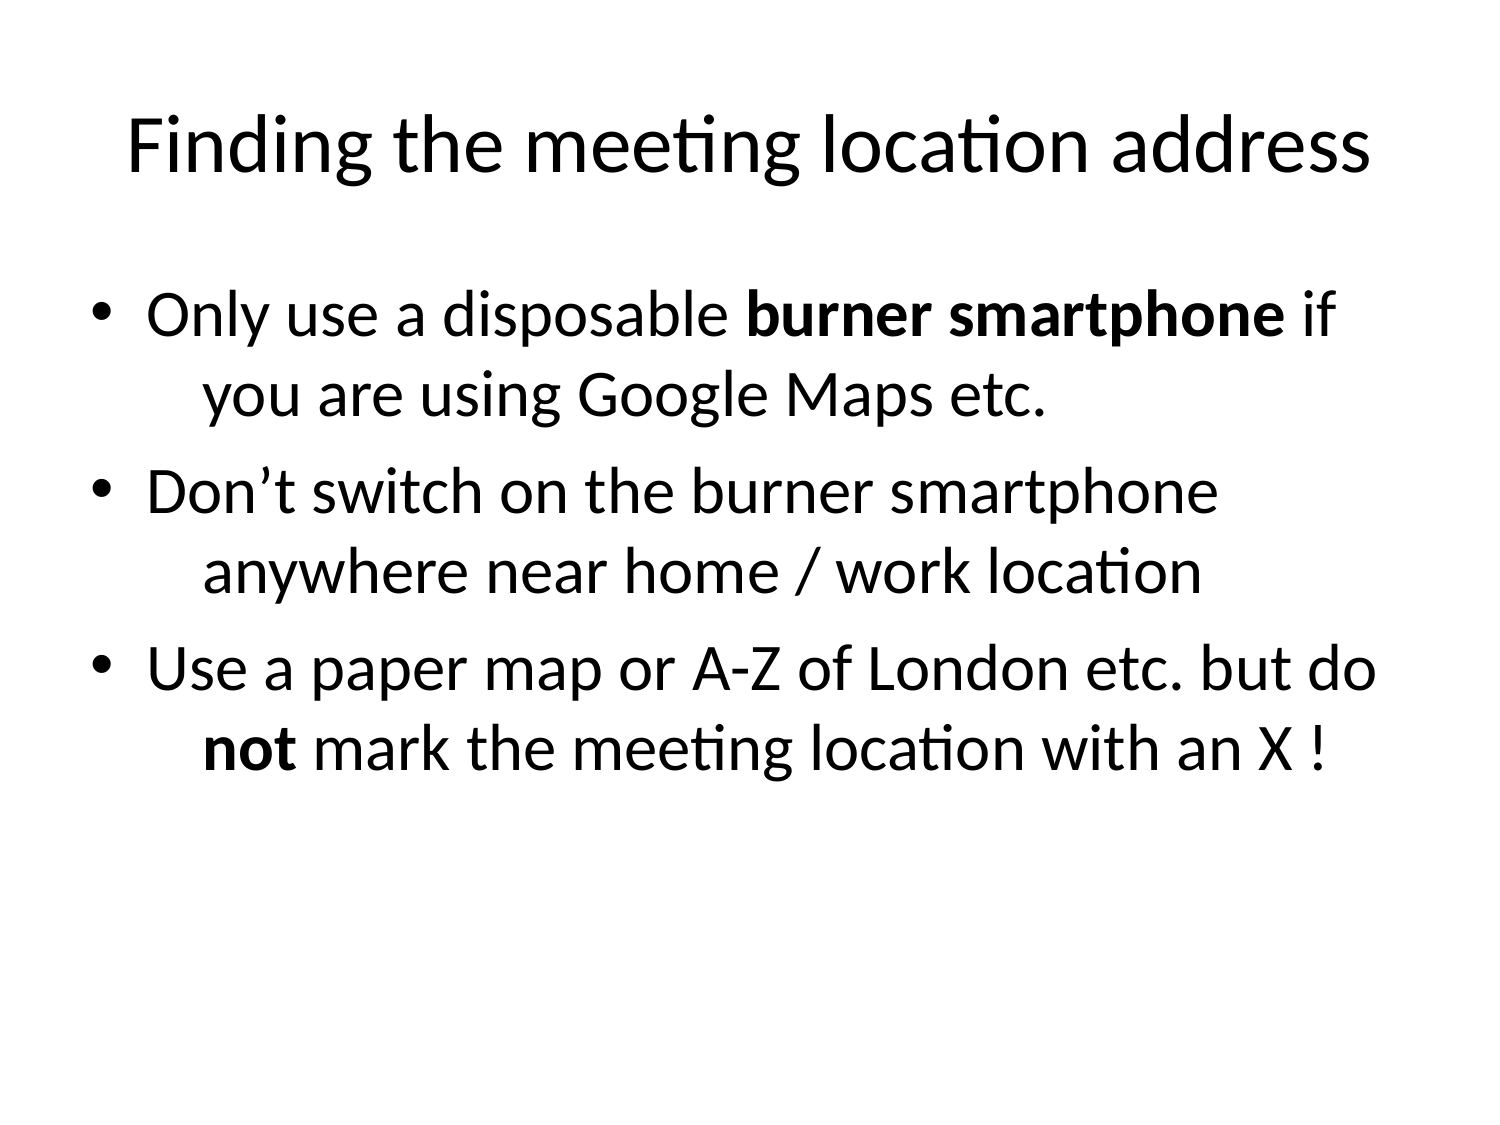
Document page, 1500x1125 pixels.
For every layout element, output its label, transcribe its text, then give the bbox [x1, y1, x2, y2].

title Finding the meeting location address [75, 45, 1426, 233]
list Only use a disposable burner smartphone if you are using Google Maps etc. Don’t switch on the burner smartphone anywhere near home / work location Use a paper map or A-Z of London etc. but do not mark the meeting location with an X ! [75, 262, 1426, 1005]
